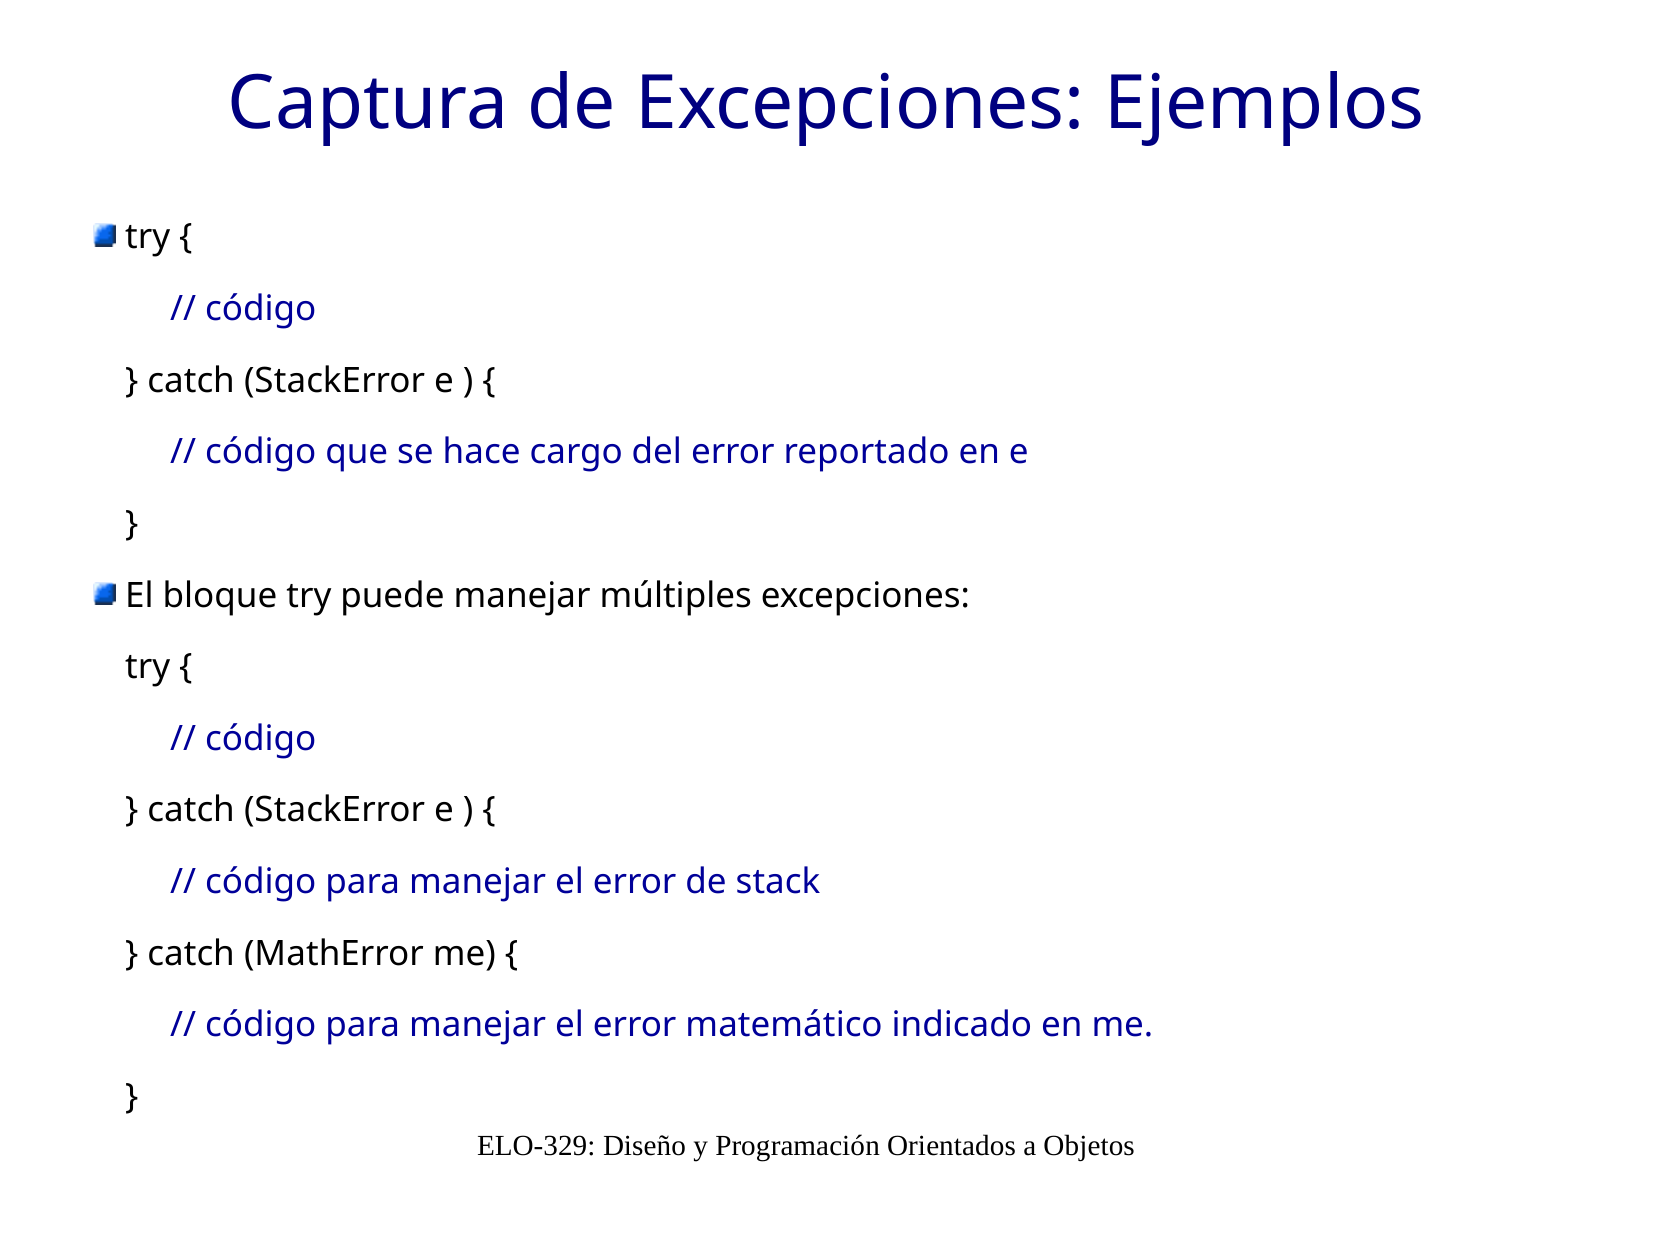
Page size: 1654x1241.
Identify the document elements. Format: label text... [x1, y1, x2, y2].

list try { // código } catch (StackError e ) { // código que se hace cargo del error reportado en e } El bloque try puede manejar múltiples excepciones: try { // código } catch (StackError e ) { // código para manejar el error de stack } catch (MathError me) { // código para manejar el error matemático indicado en me. } [82, 187, 1571, 1124]
title Captura de Excepciones: Ejemplos [82, 49, 1571, 151]
